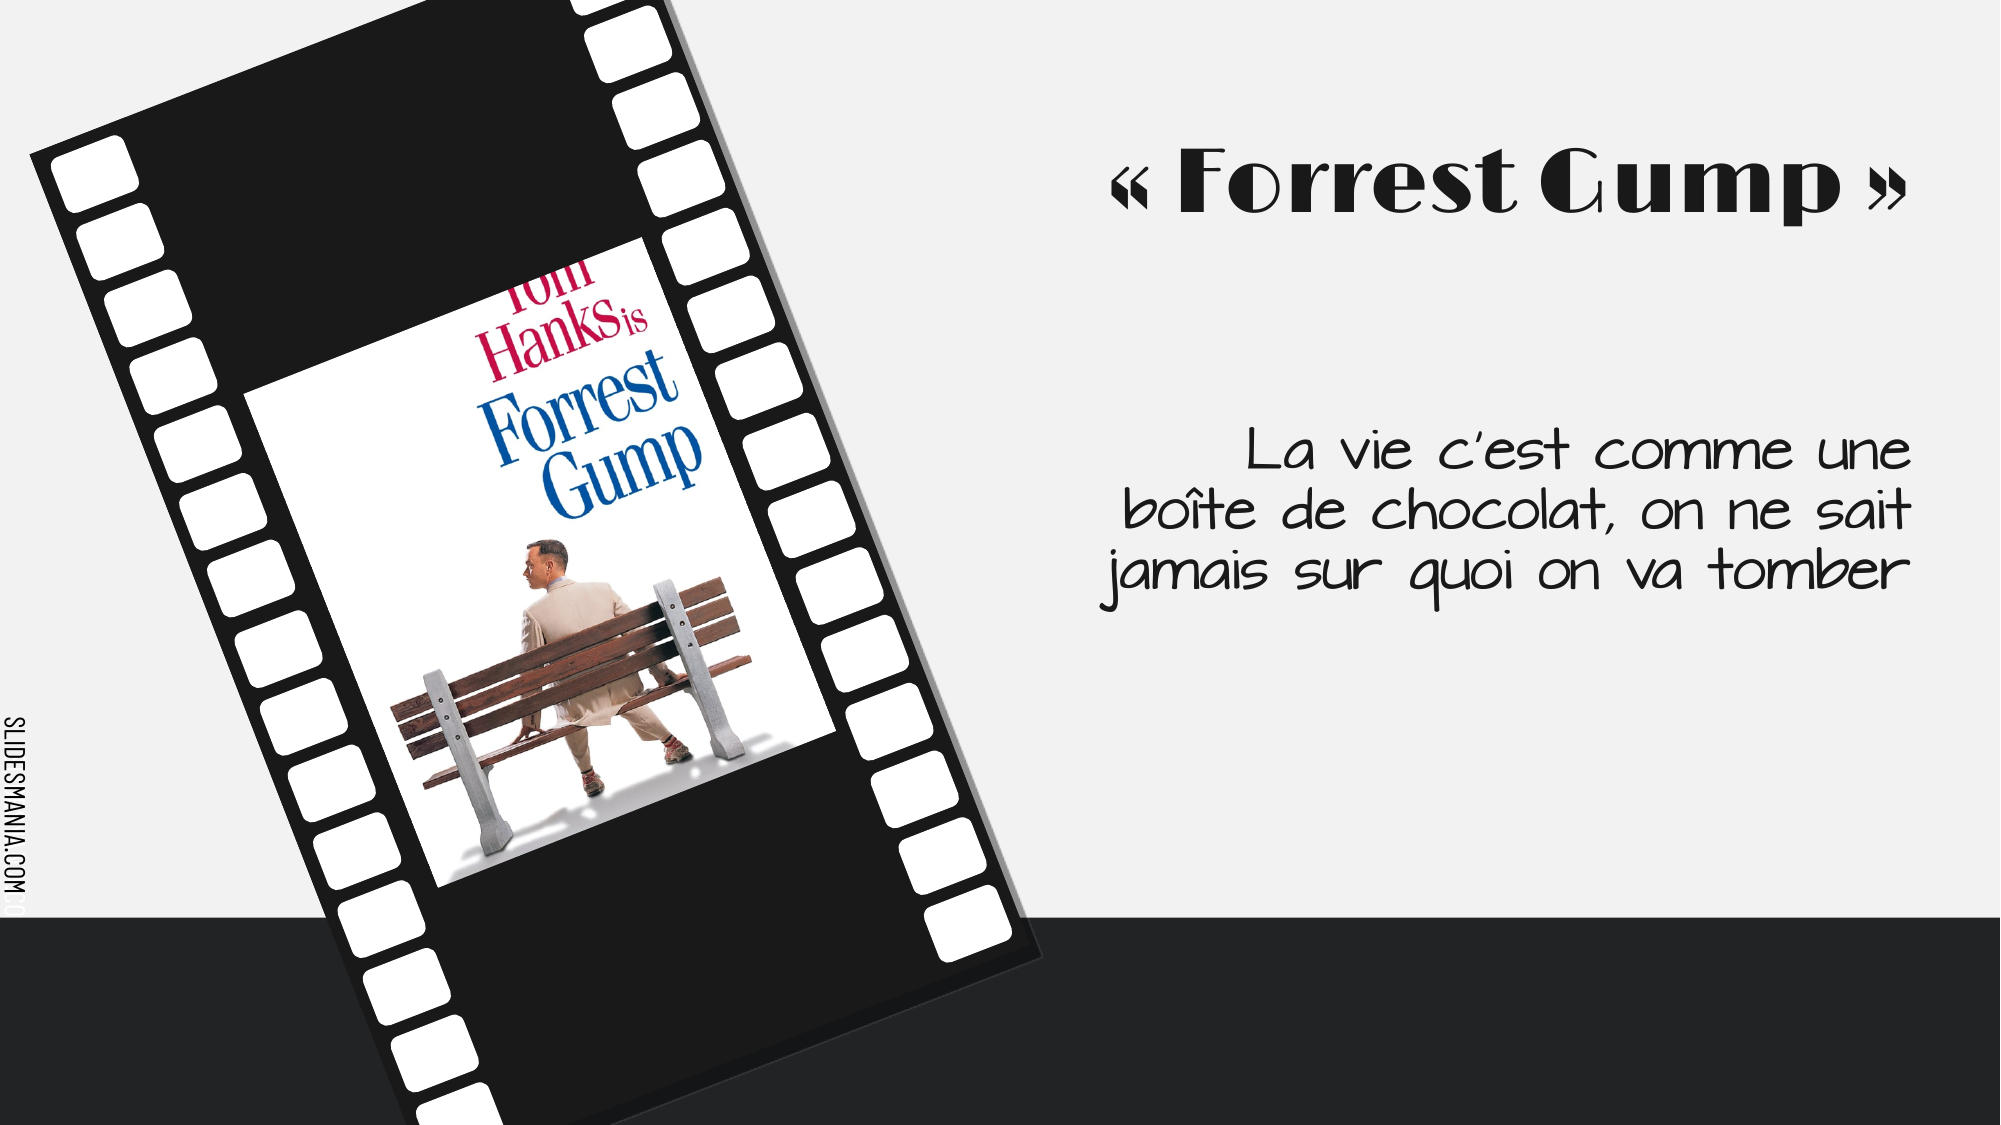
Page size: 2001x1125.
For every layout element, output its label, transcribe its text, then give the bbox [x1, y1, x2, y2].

text_box La vie c’est comme une boîte de chocolat, on ne sait jamais sur quoi on va tomber [1085, 411, 1927, 791]
picture [243, 237, 837, 888]
text_box « Forrest Gump » [901, 113, 1927, 240]
